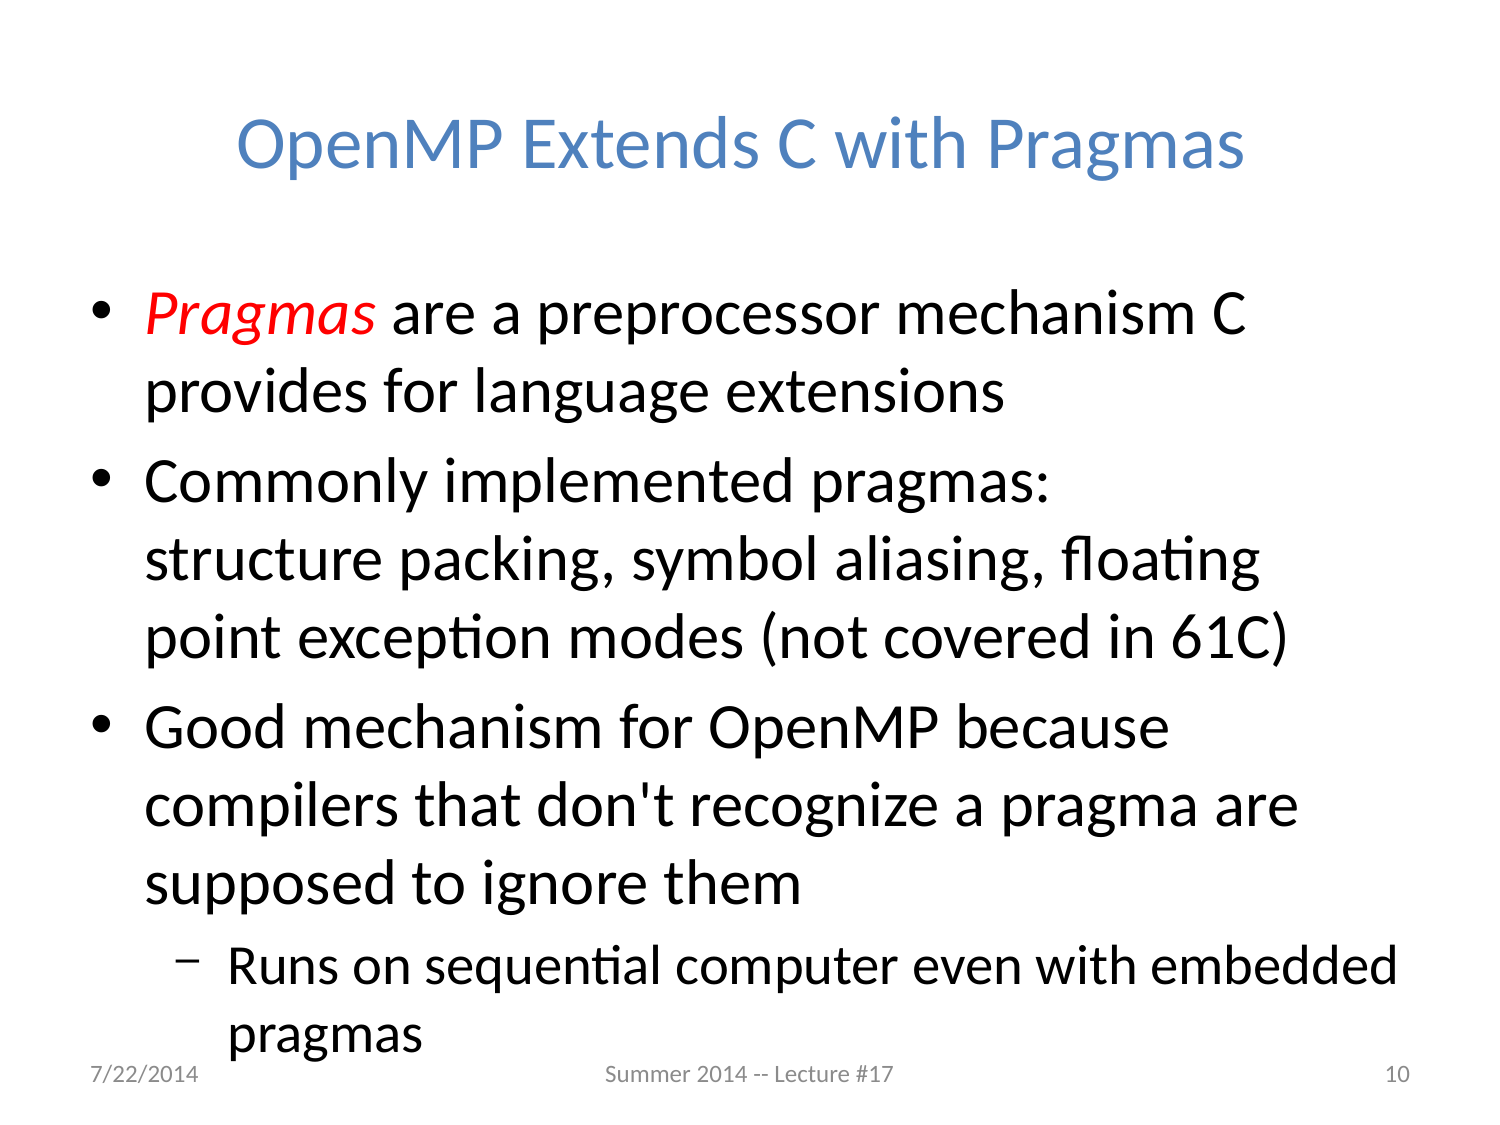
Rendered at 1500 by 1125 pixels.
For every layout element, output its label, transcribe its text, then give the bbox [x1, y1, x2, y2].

slide_number <number> [1074, 1042, 1425, 1103]
title OpenMP Extends C with Pragmas [75, 45, 1425, 233]
slide_number 7/22/2014 [75, 1042, 425, 1103]
footer Summer 2014 -- Lecture #17 [512, 1042, 988, 1103]
list Pragmas are a preprocessor mechanism C provides for language extensions Commonly implemented pragmas: structure packing, symbol aliasing, floating point exception modes (not covered in 61C) Good mechanism for OpenMP because compilers that don't recognize a pragma are supposed to ignore them Runs on sequential computer even with embedded pragmas [75, 262, 1425, 1073]
